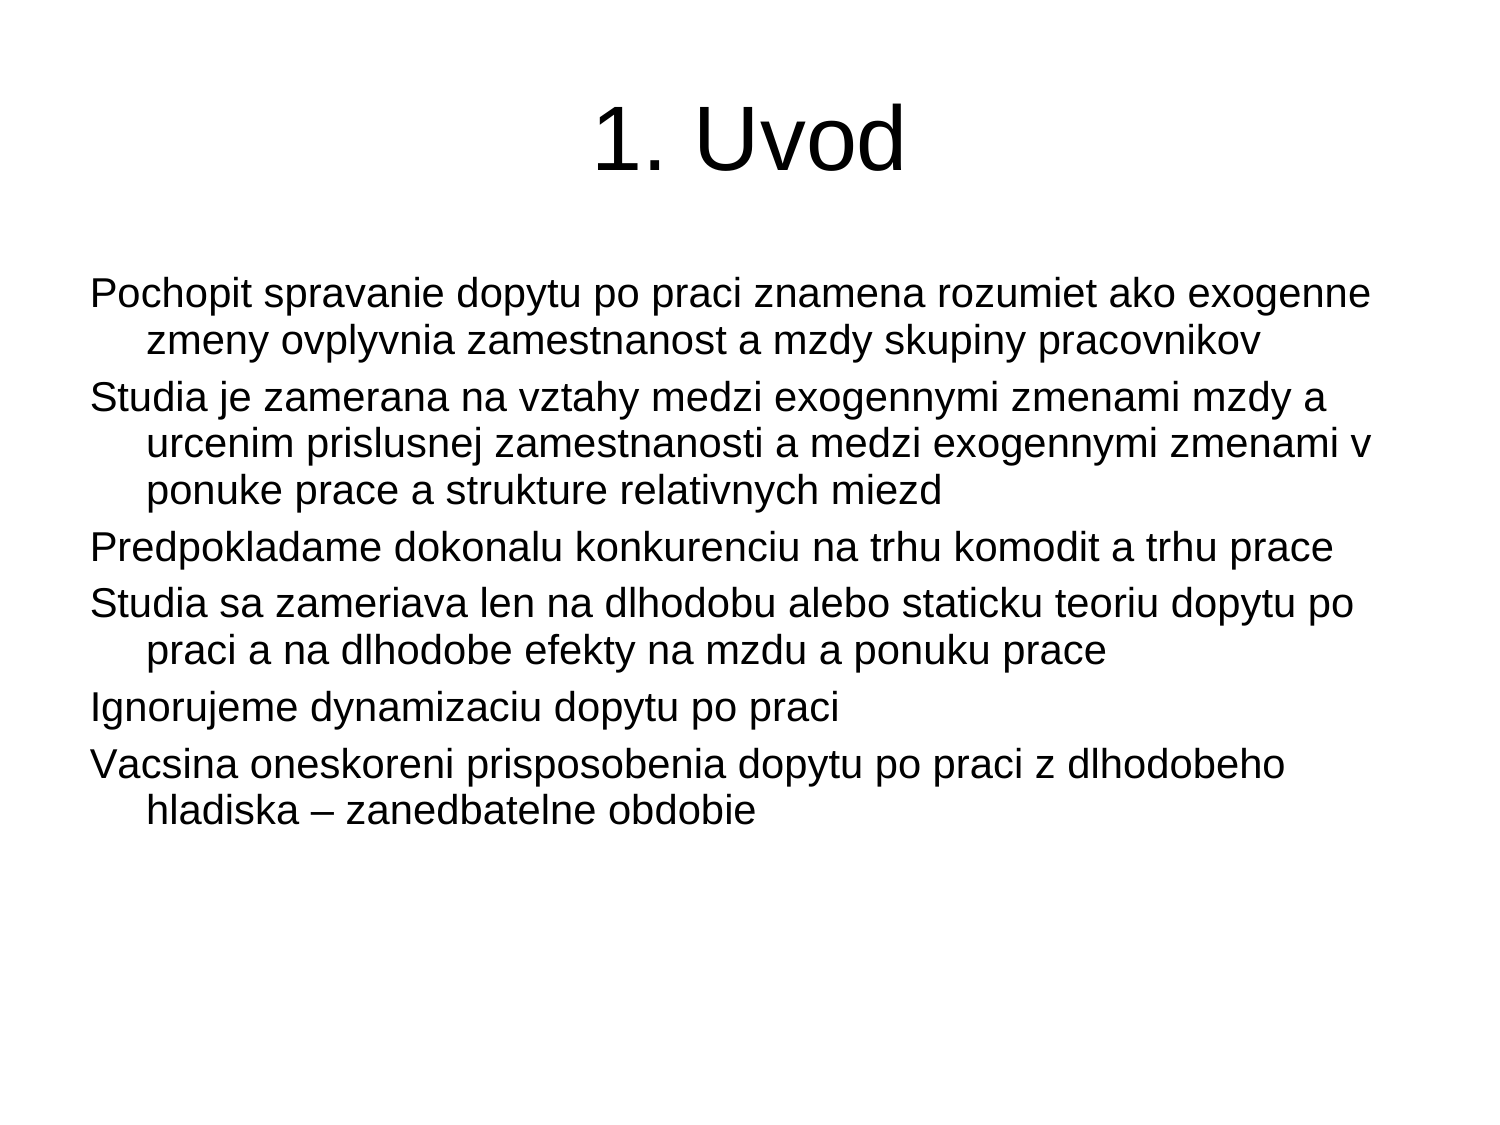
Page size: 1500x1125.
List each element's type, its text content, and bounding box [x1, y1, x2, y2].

list Pochopit spravanie dopytu po praci znamena rozumiet ako exogenne zmeny ovplyvnia zamestnanost a mzdy skupiny pracovnikov Studia je zamerana na vztahy medzi exogennymi zmenami mzdy a urcenim prislusnej zamestnanosti a medzi exogennymi zmenami v ponuke prace a strukture relativnych miezd Predpokladame dokonalu konkurenciu na trhu komodit a trhu prace Studia sa zameriava len na dlhodobu alebo staticku teoriu dopytu po praci a na dlhodobe efekty na mzdu a ponuku prace Ignorujeme dynamizaciu dopytu po praci Vacsina oneskoreni prisposobenia dopytu po praci z dlhodobeho hladiska – zanedbatelne obdobie [75, 262, 1426, 1006]
title 1. Uvod [75, 45, 1426, 233]
